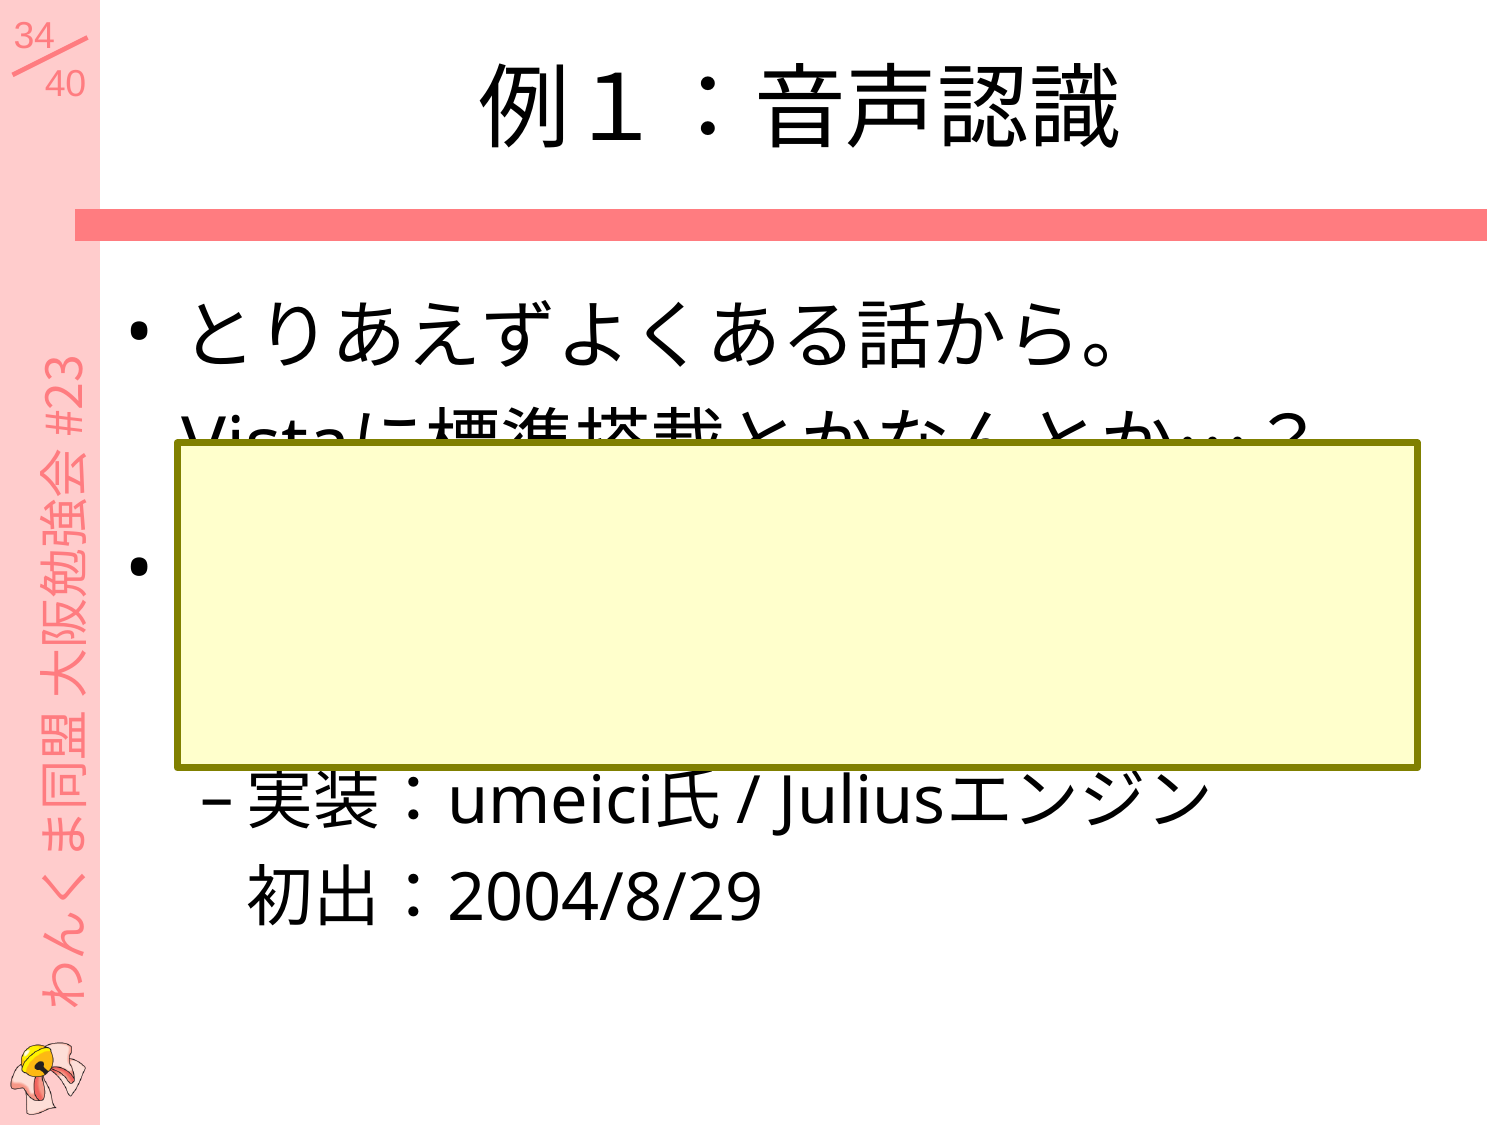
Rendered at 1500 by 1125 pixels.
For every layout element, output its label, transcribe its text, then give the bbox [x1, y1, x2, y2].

picture [10, 1042, 86, 1115]
title 例１：音声認識 [125, 0, 1476, 218]
list とりあえずよくある話から。 Vistaに標準搭載とかなんとか…？ 伺かでは「MicCom」と呼ばれる PLUGINで実現されてます。 実装：umeici氏 / Juliusエンジン 初出：2004/8/29 [125, 275, 1476, 1101]
text_box [177, 442, 1418, 768]
